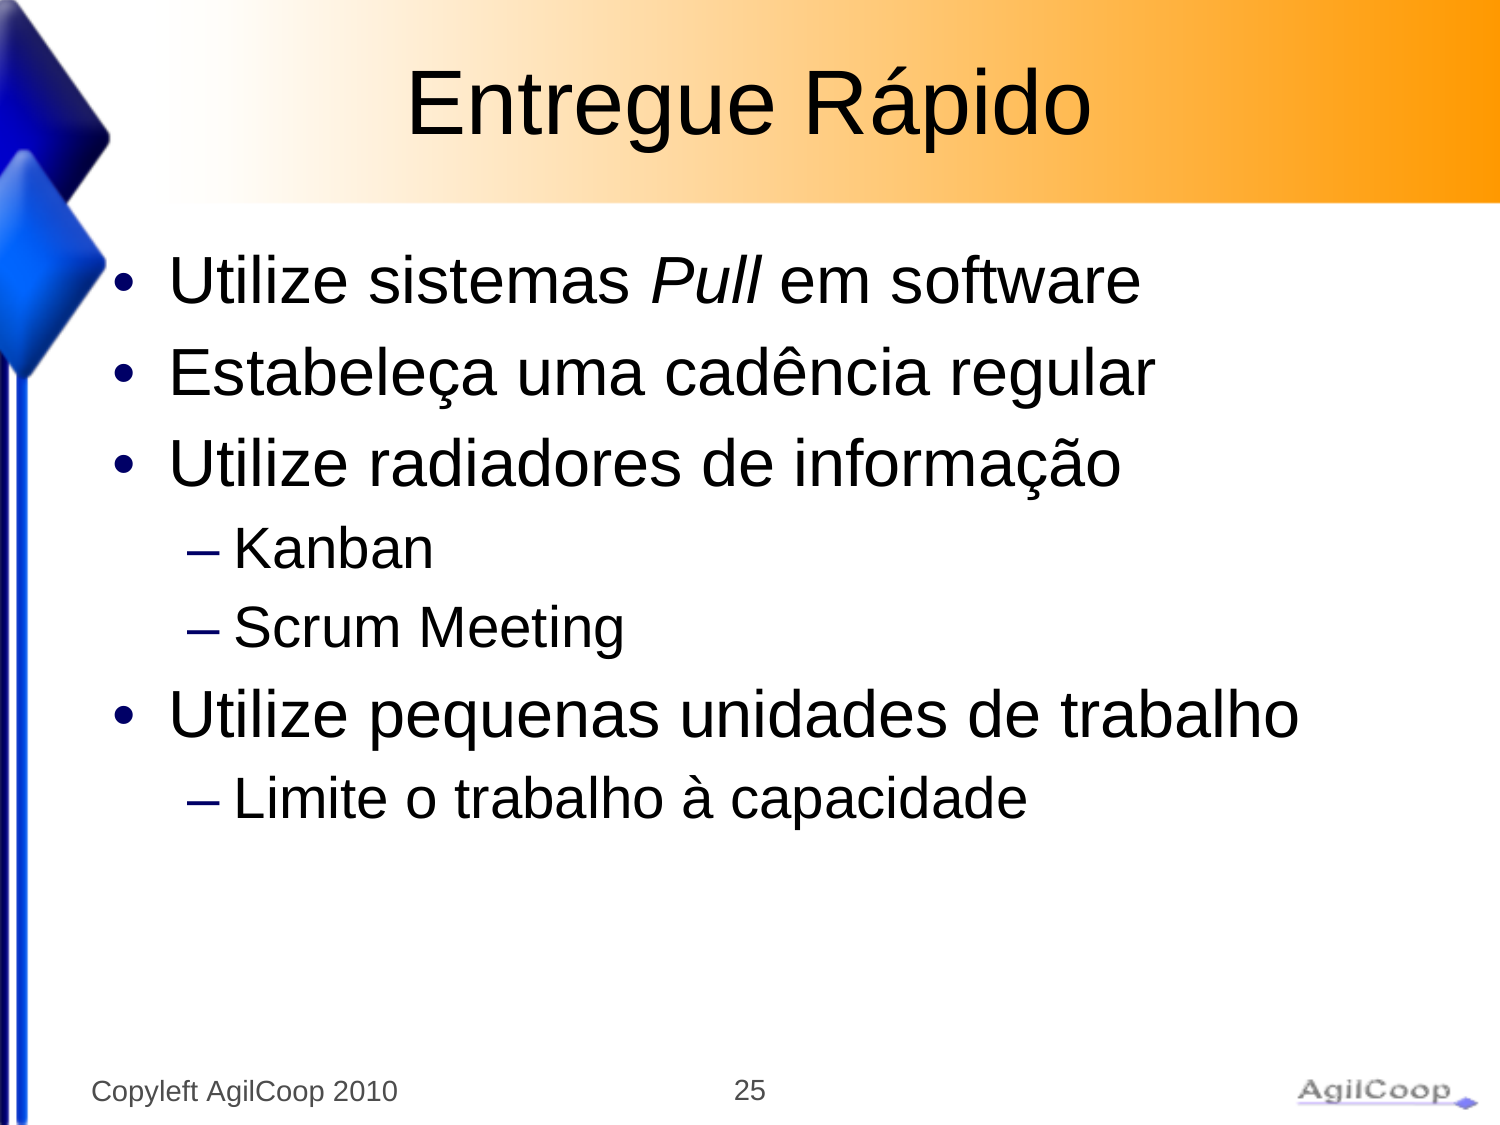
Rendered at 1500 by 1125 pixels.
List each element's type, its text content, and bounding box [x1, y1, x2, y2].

picture [0, 0, 1500, 1125]
title Entregue Rápido [75, 16, 1426, 189]
list Utilize sistemas Pull em software Estabeleça uma cadência regular Utilize radiadores de informação Kanban Scrum Meeting Utilize pequenas unidades de trabalho Limite o trabalho à capacidade [112, 243, 1425, 991]
